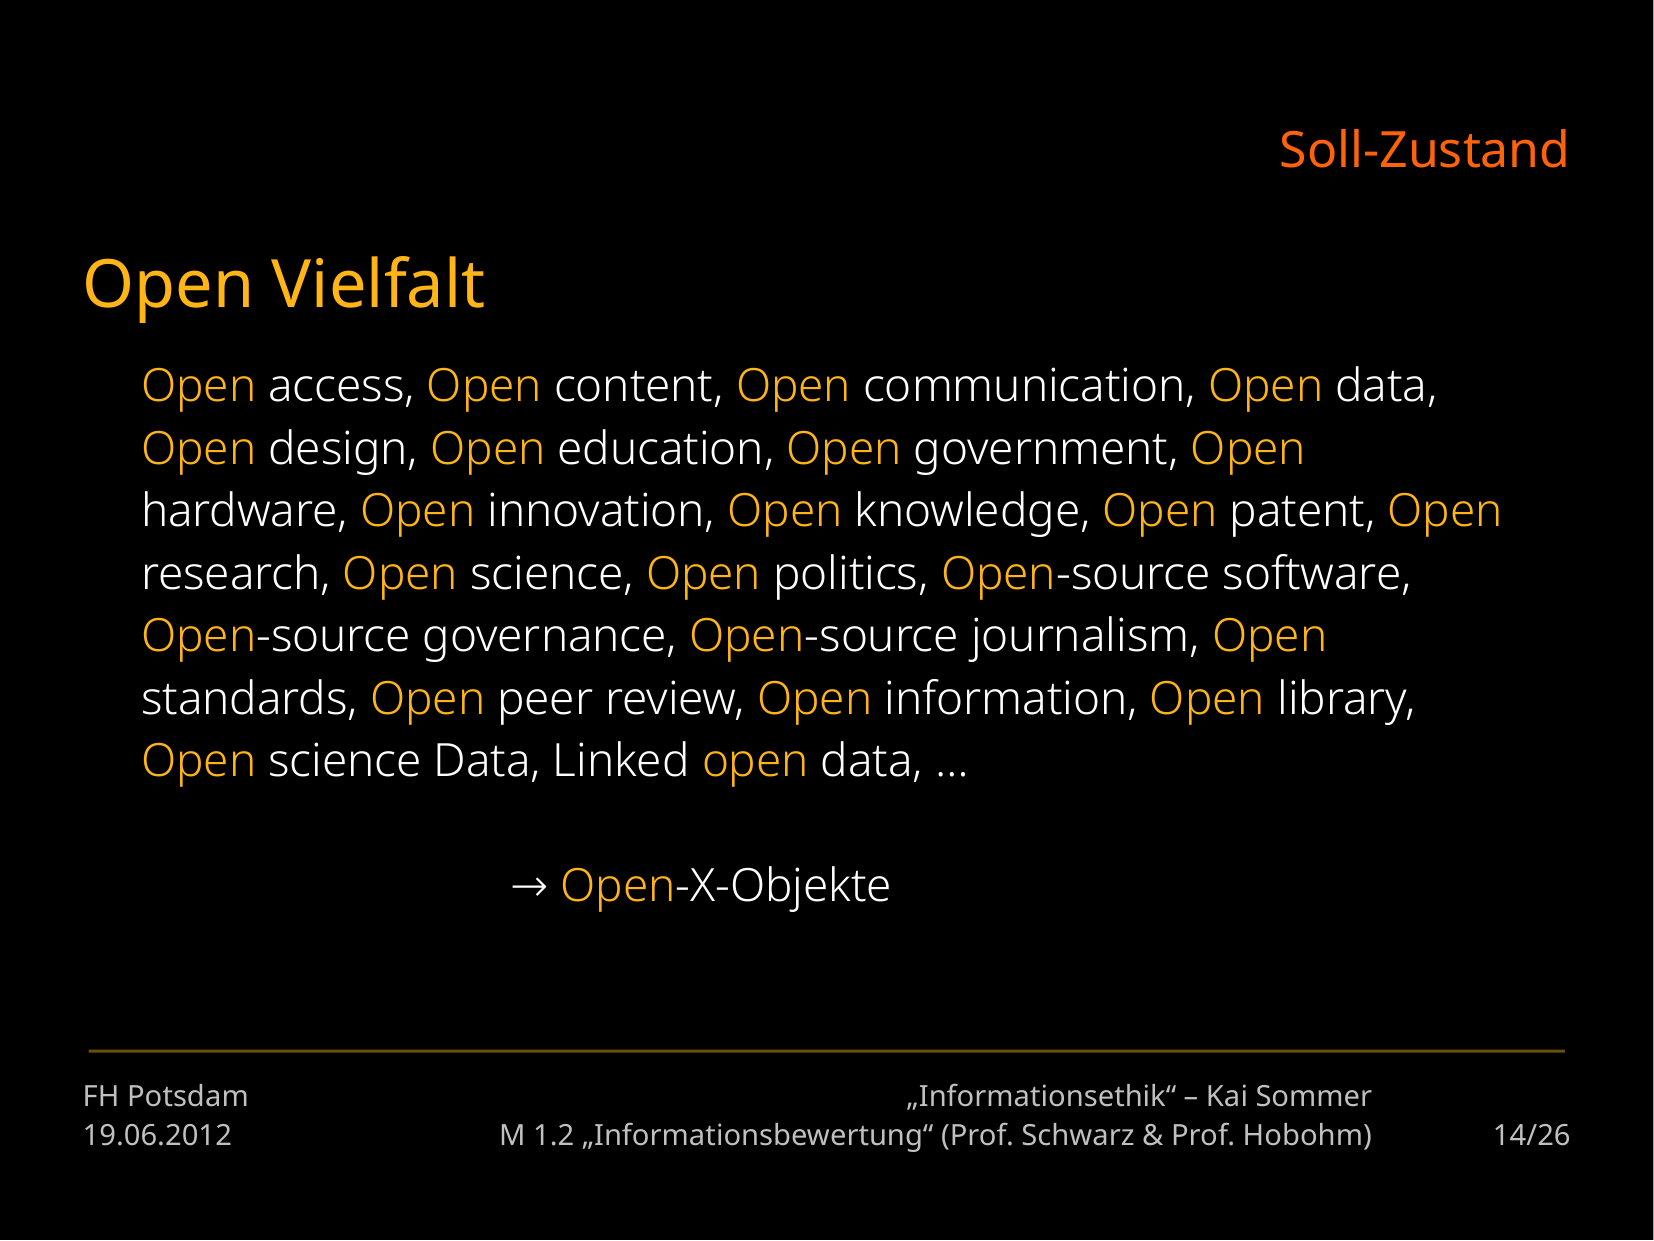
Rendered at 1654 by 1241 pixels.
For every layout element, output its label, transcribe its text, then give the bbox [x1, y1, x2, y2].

title Soll-Zustand [82, 88, 1571, 207]
list Open Vielfalt [82, 236, 1571, 1109]
text_box Open access, Open content, Open communication, Open data, Open design, Open education, Open government, Open hardware, Open innovation, Open knowledge, Open patent, Open research, Open science, Open politics, Open-source software, Open-source governance, Open-source journalism, Open standards, Open peer review, Open information, Open library, Open science Data, Linked open data, … → Open-X-Objekte [126, 345, 1528, 824]
